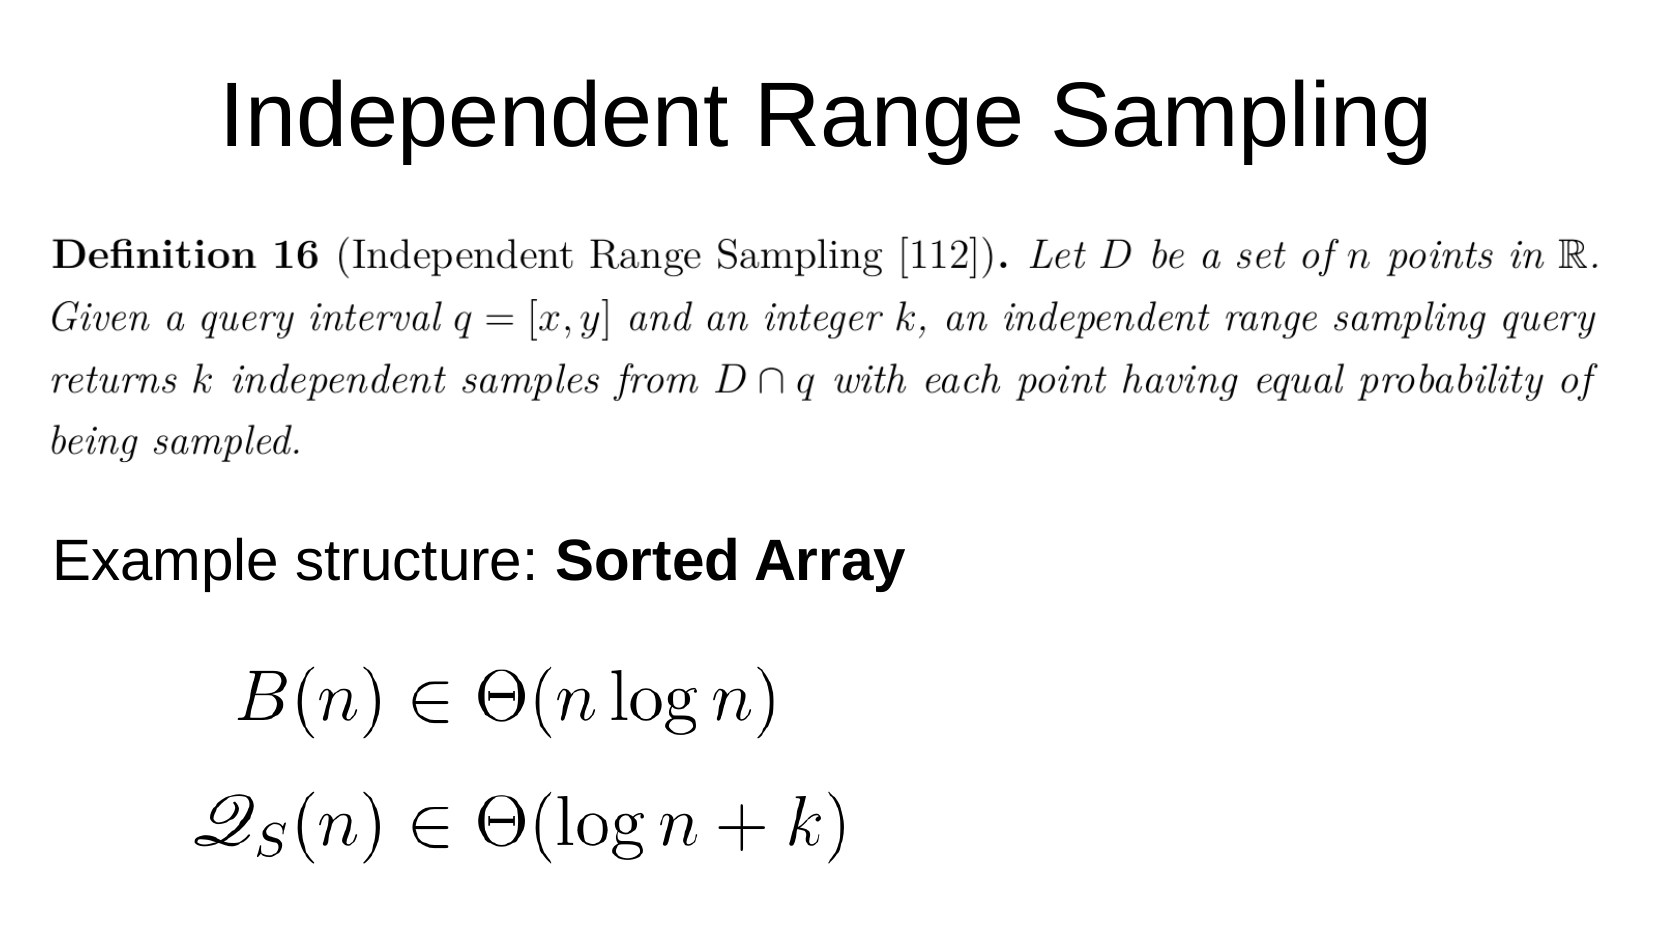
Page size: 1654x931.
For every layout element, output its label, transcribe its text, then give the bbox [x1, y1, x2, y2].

text_box Example structure: Sorted Array [37, 520, 920, 601]
title Independent Range Sampling [82, 37, 1571, 193]
picture [150, 624, 874, 901]
picture [39, 216, 1615, 488]
